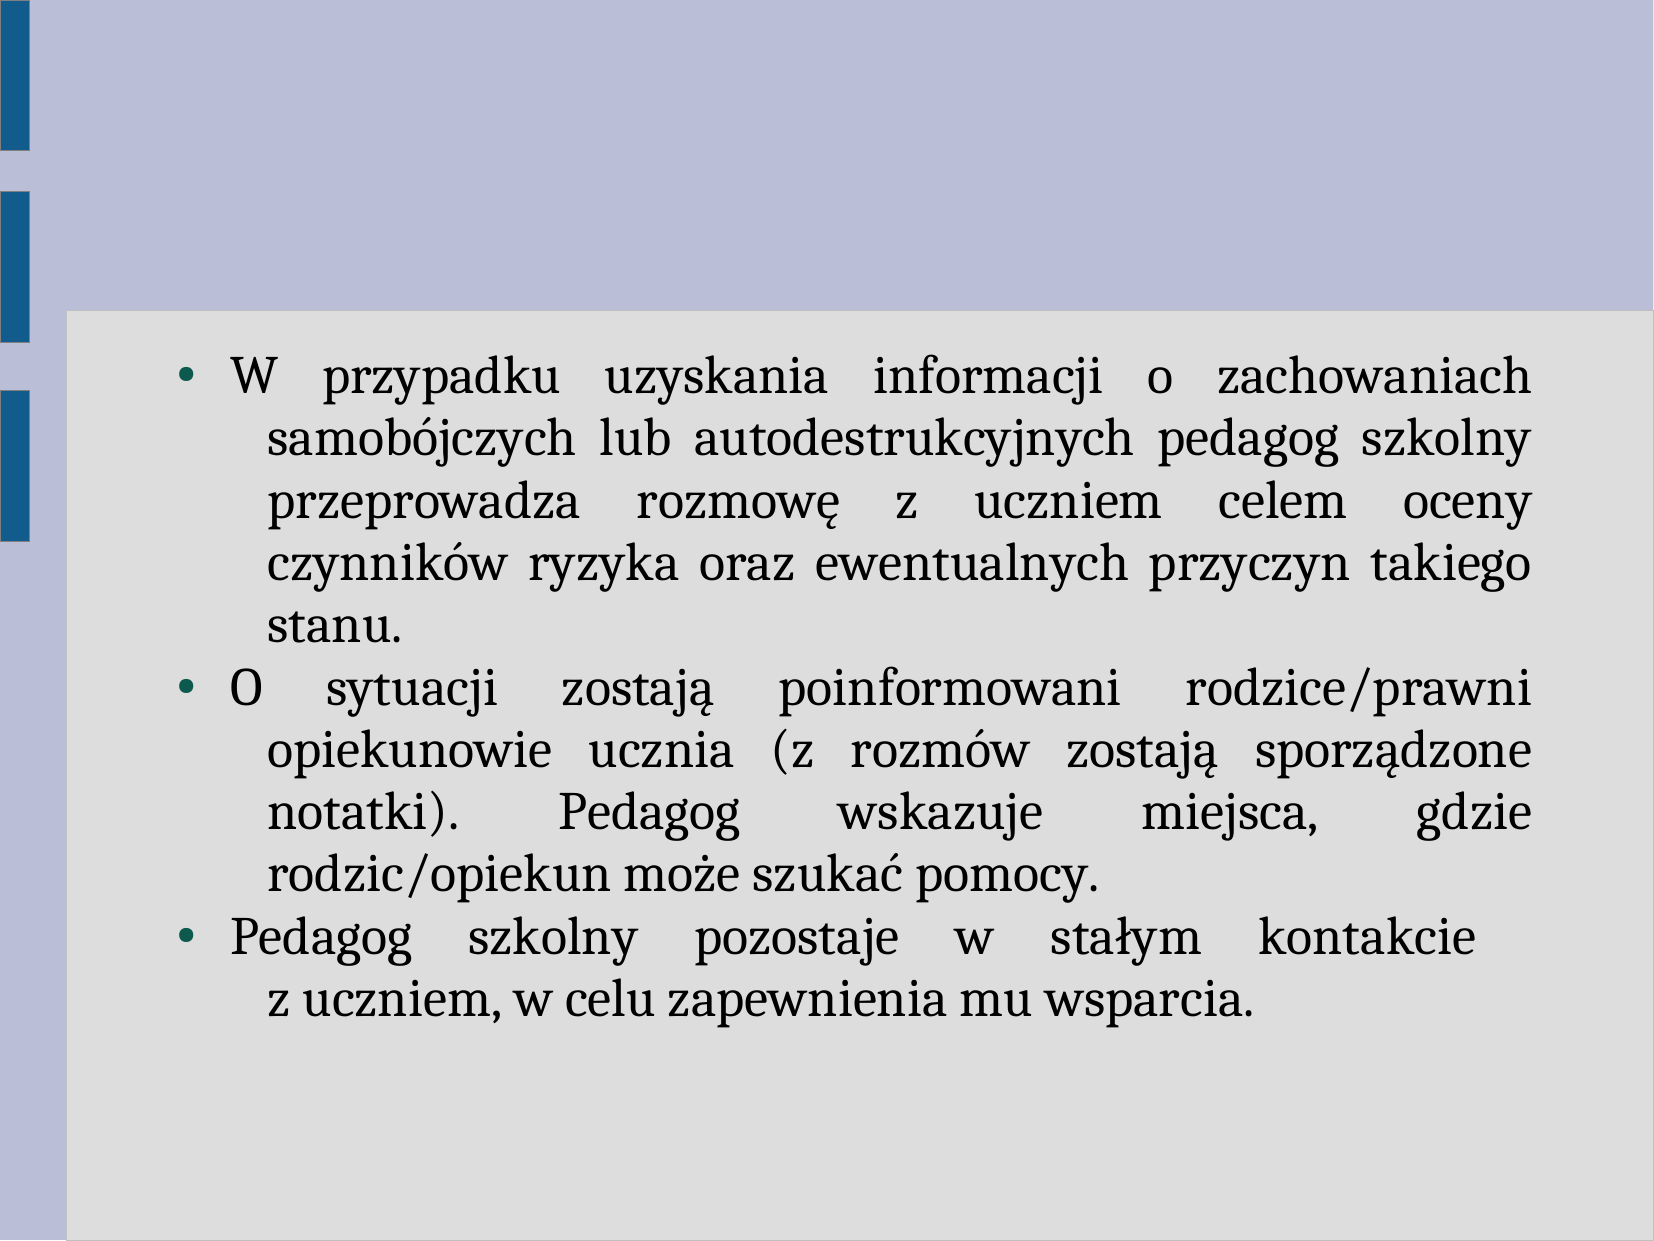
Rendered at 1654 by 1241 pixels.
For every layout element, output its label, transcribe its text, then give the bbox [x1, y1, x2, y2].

list W przypadku uzyskania informacji o zachowaniach samobójczych lub autodestrukcyjnych pedagog szkolny przeprowadza rozmowę z uczniem celem oceny czynników ryzyka oraz ewentualnych przyczyn takiego stanu. O sytuacji zostają poinformowani rodzice/prawni opiekunowie ucznia (z rozmów zostają sporządzone notatki). Pedagog wskazuje miejsca, gdzie rodzic/opiekun może szukać pomocy. Pedagog szkolny pozostaje w stałym kontakcie z uczniem, w celu zapewnienia mu wsparcia. [121, 344, 1534, 1127]
